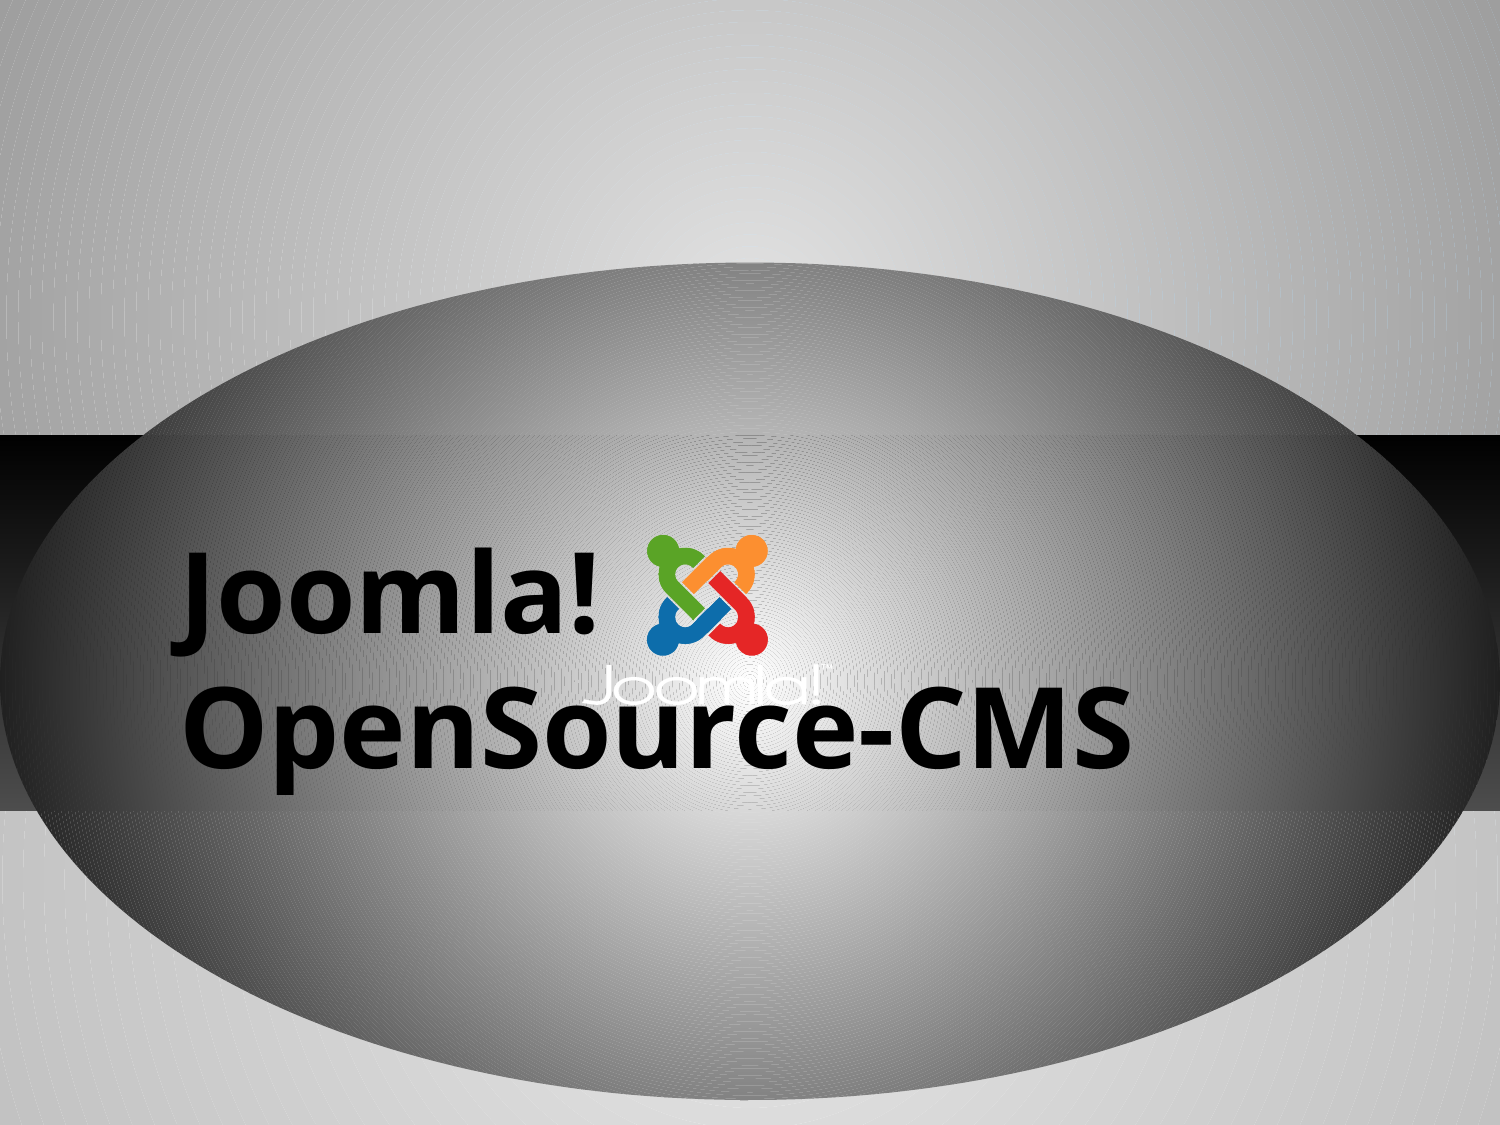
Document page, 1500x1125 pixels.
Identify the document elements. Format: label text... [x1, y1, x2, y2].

picture [582, 533, 833, 705]
title Joomla! OpenSource-CMS [134, 513, 1312, 808]
